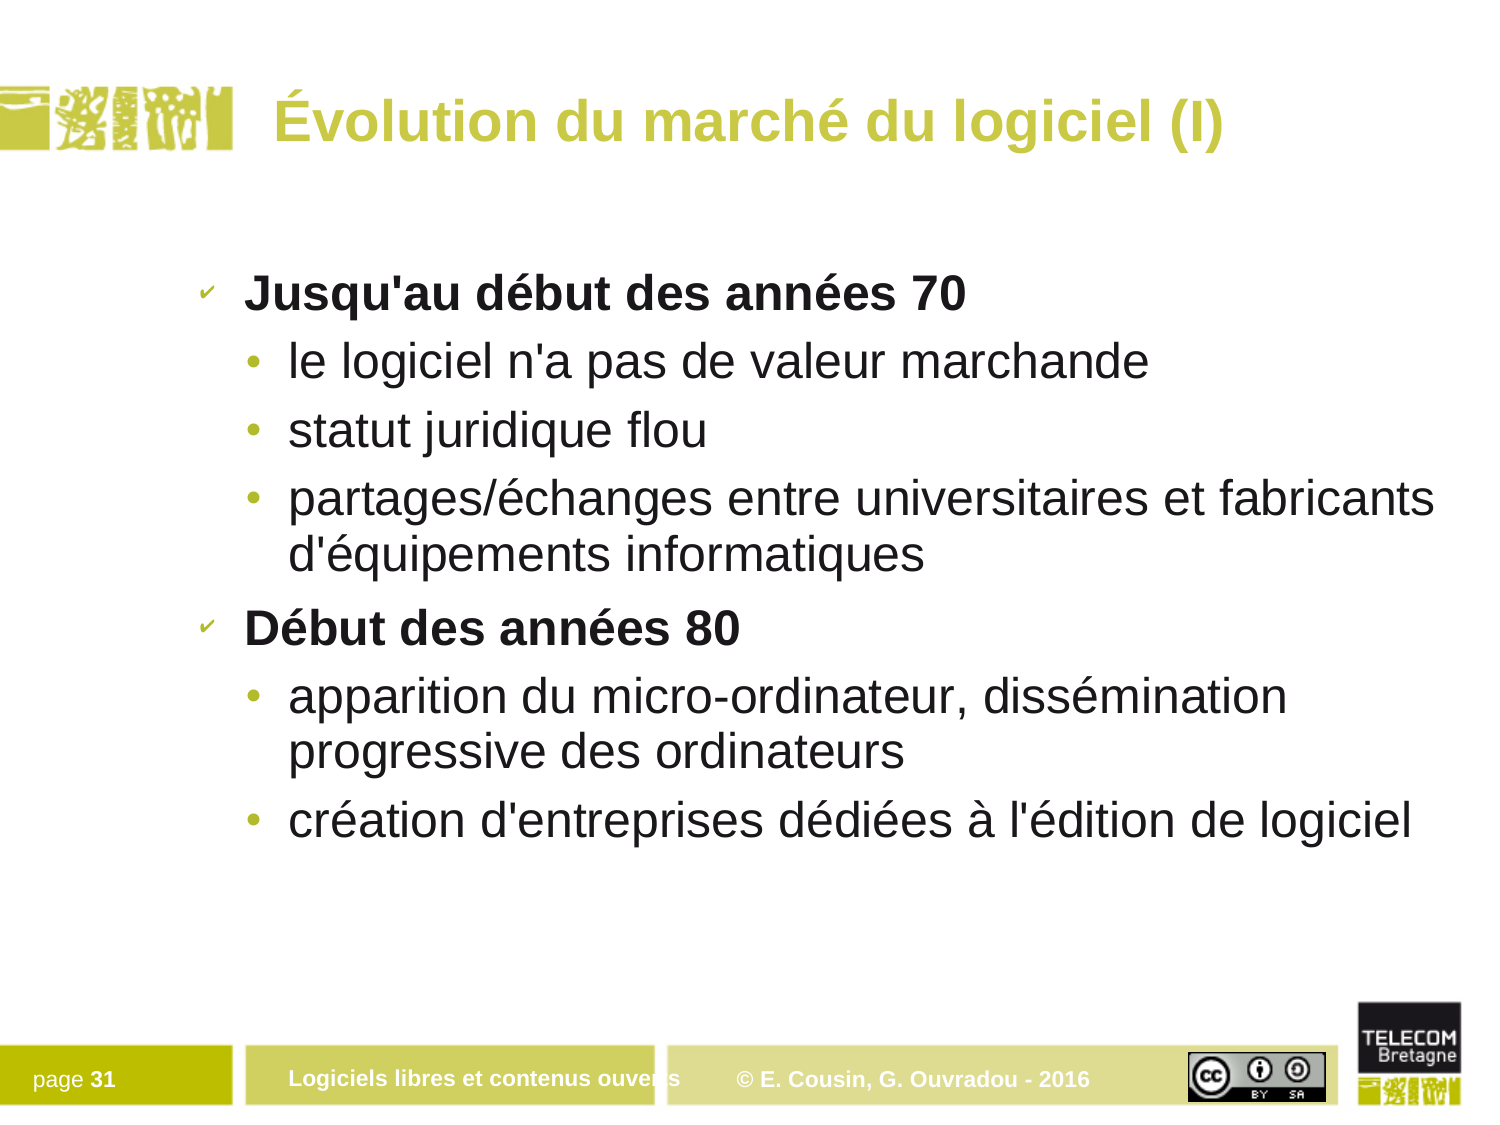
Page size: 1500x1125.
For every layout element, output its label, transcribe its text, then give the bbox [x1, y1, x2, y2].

list Jusqu'au début des années 70 le logiciel n'a pas de valeur marchande statut juridique flou partages/échanges entre universitaires et fabricants d'équipements informatiques Début des années 80 apparition du micro-ordinateur, dissémination progressive des ordinateurs création d'entreprises dédiées à l'édition de logiciel [200, 265, 1459, 977]
title Évolution du marché du logiciel (I) [273, 51, 1459, 193]
picture [0, 0, 1500, 1125]
